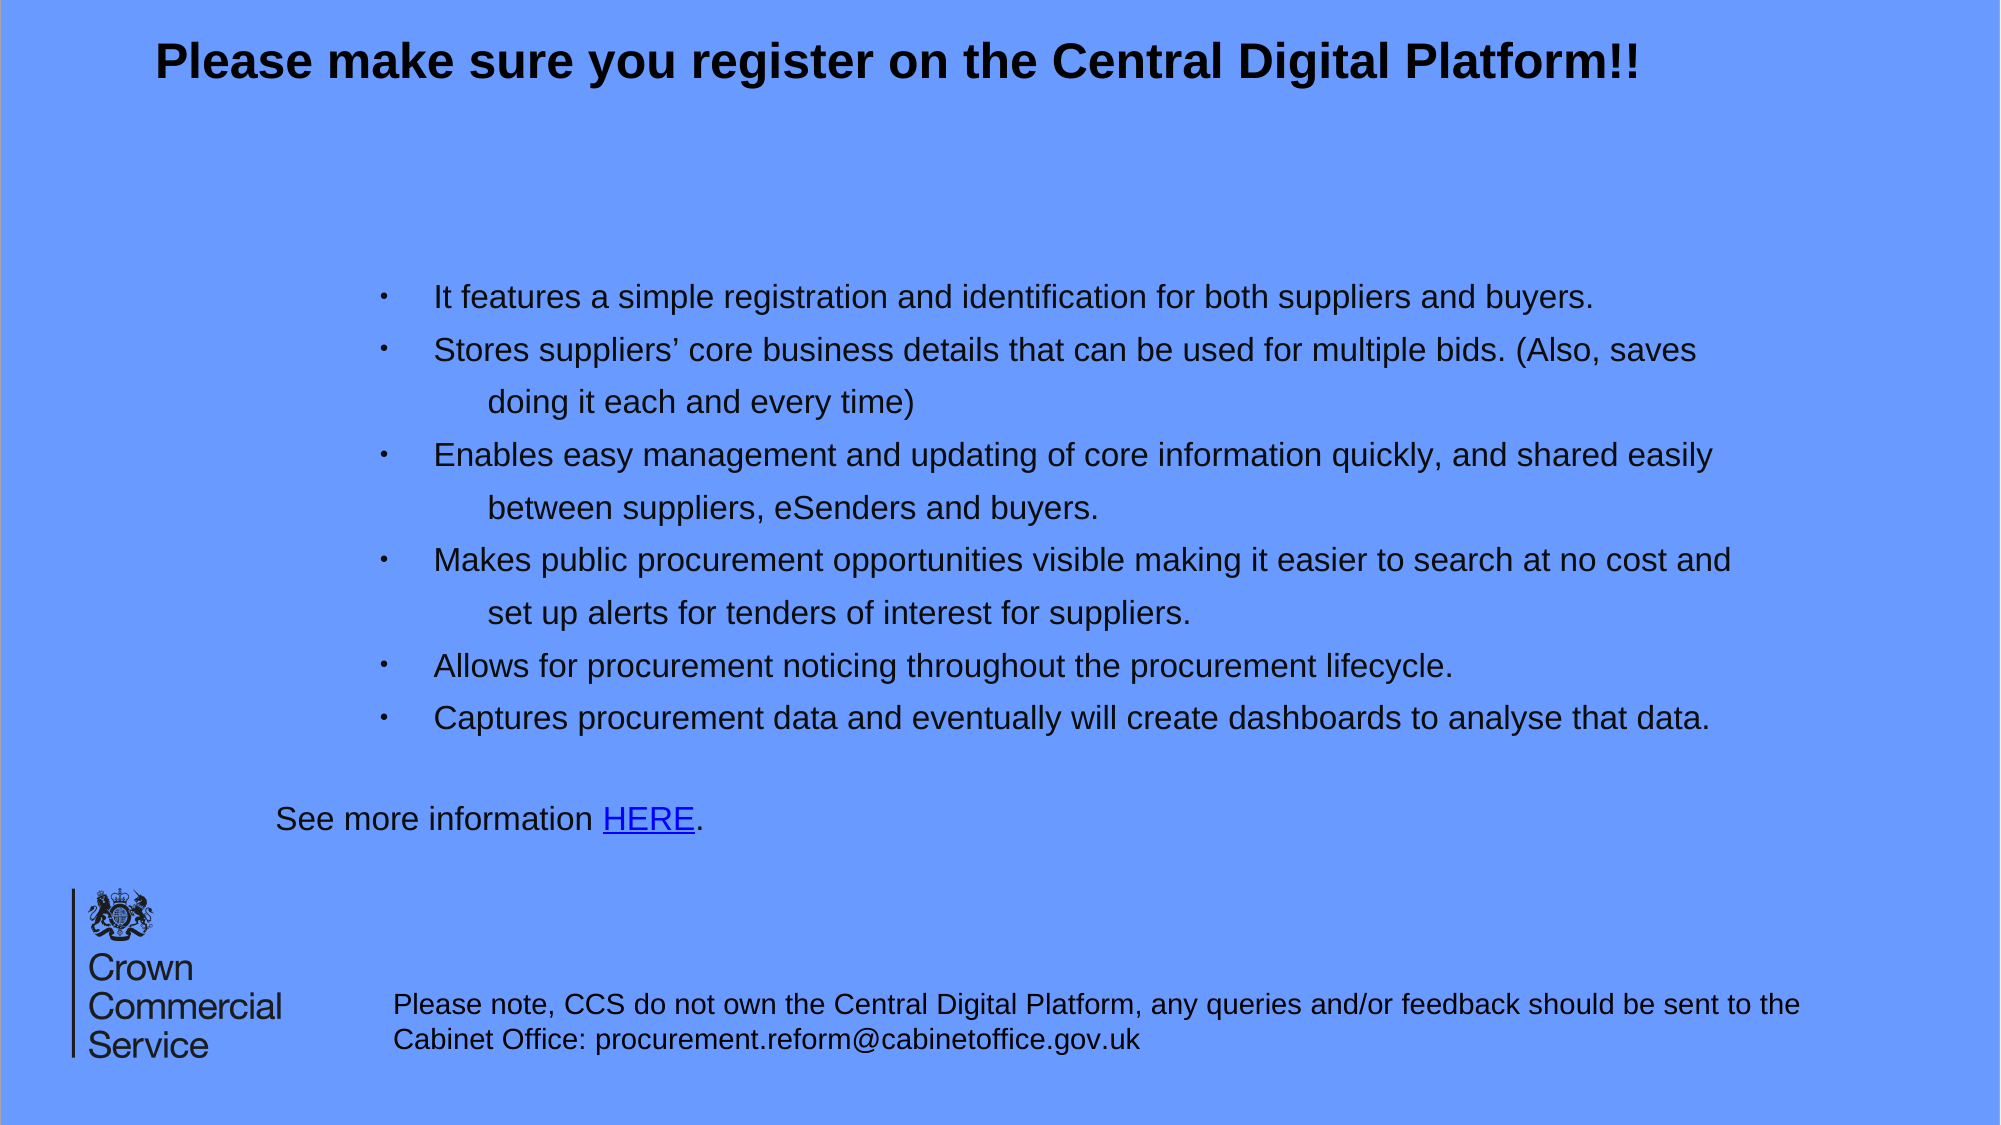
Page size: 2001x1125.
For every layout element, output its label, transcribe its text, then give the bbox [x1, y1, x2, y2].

text_box Please note, CCS do not own the Central Digital Platform, any queries and/or feedback should be sent to the Cabinet Office: procurement.reform@cabinetoffice.gov.uk [378, 970, 1882, 1096]
title Please make sure you register on the Central Digital Platform!! [154, 28, 1745, 167]
text_box It features a simple registration and identification for both suppliers and buyers. Stores suppliers’ core business details that can be used for multiple bids. (Also, saves doing it each and every time) Enables easy management and updating of core information quickly, and shared easily between suppliers, eSenders and buyers. Makes public procurement opportunities visible making it easier to search at no cost and set up alerts for tenders of interest for suppliers. Allows for procurement noticing throughout the procurement lifecycle. Captures procurement data and eventually will create dashboards to analyse that data. See more information HERE. [260, 159, 1796, 892]
